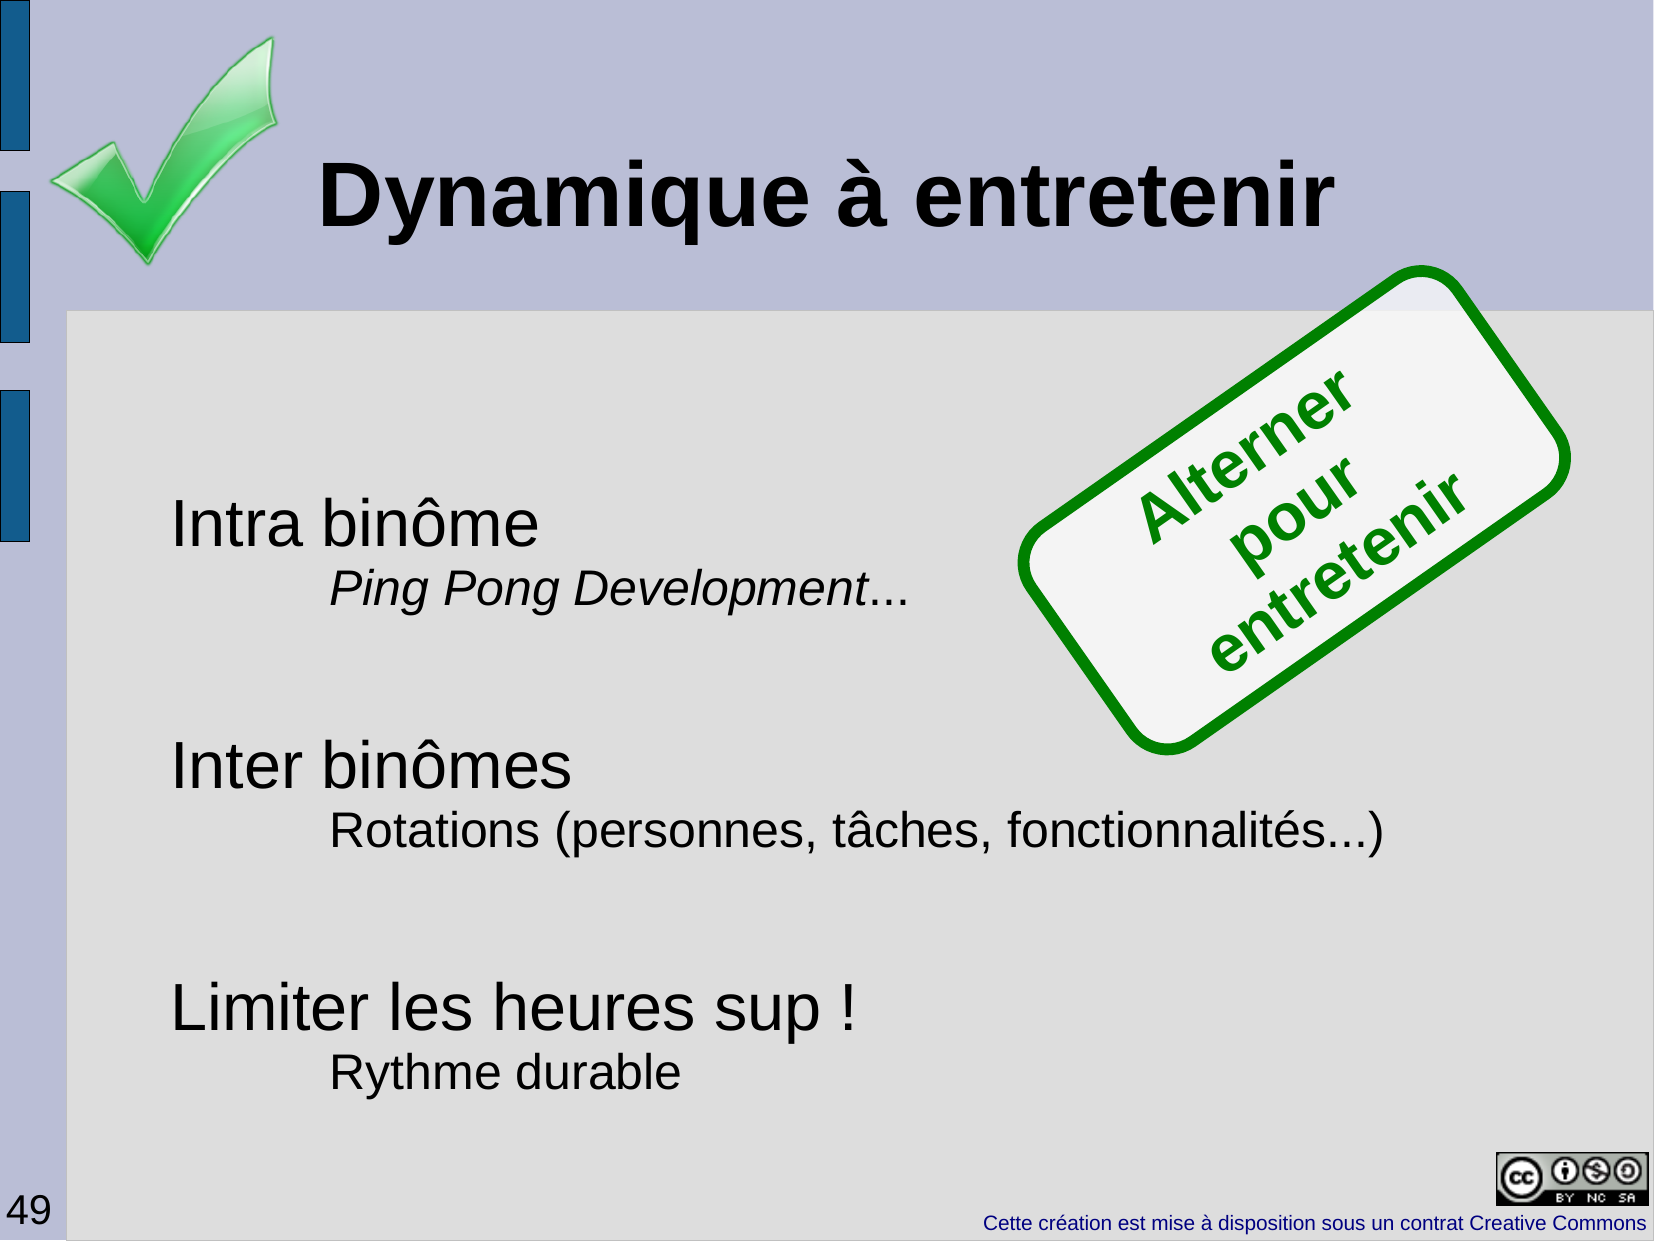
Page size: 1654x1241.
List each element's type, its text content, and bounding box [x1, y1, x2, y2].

picture [41, 29, 284, 272]
picture [1496, 1152, 1649, 1206]
text_box Alterner pour entretenir [1023, 271, 1566, 750]
title Dynamique à entretenir [121, 91, 1534, 299]
list Intra binôme Ping Pong Development... Inter binômes Rotations (personnes, tâches, fonctionnalités...) Limiter les heures sup ! Rythme durable [152, 336, 1534, 1118]
